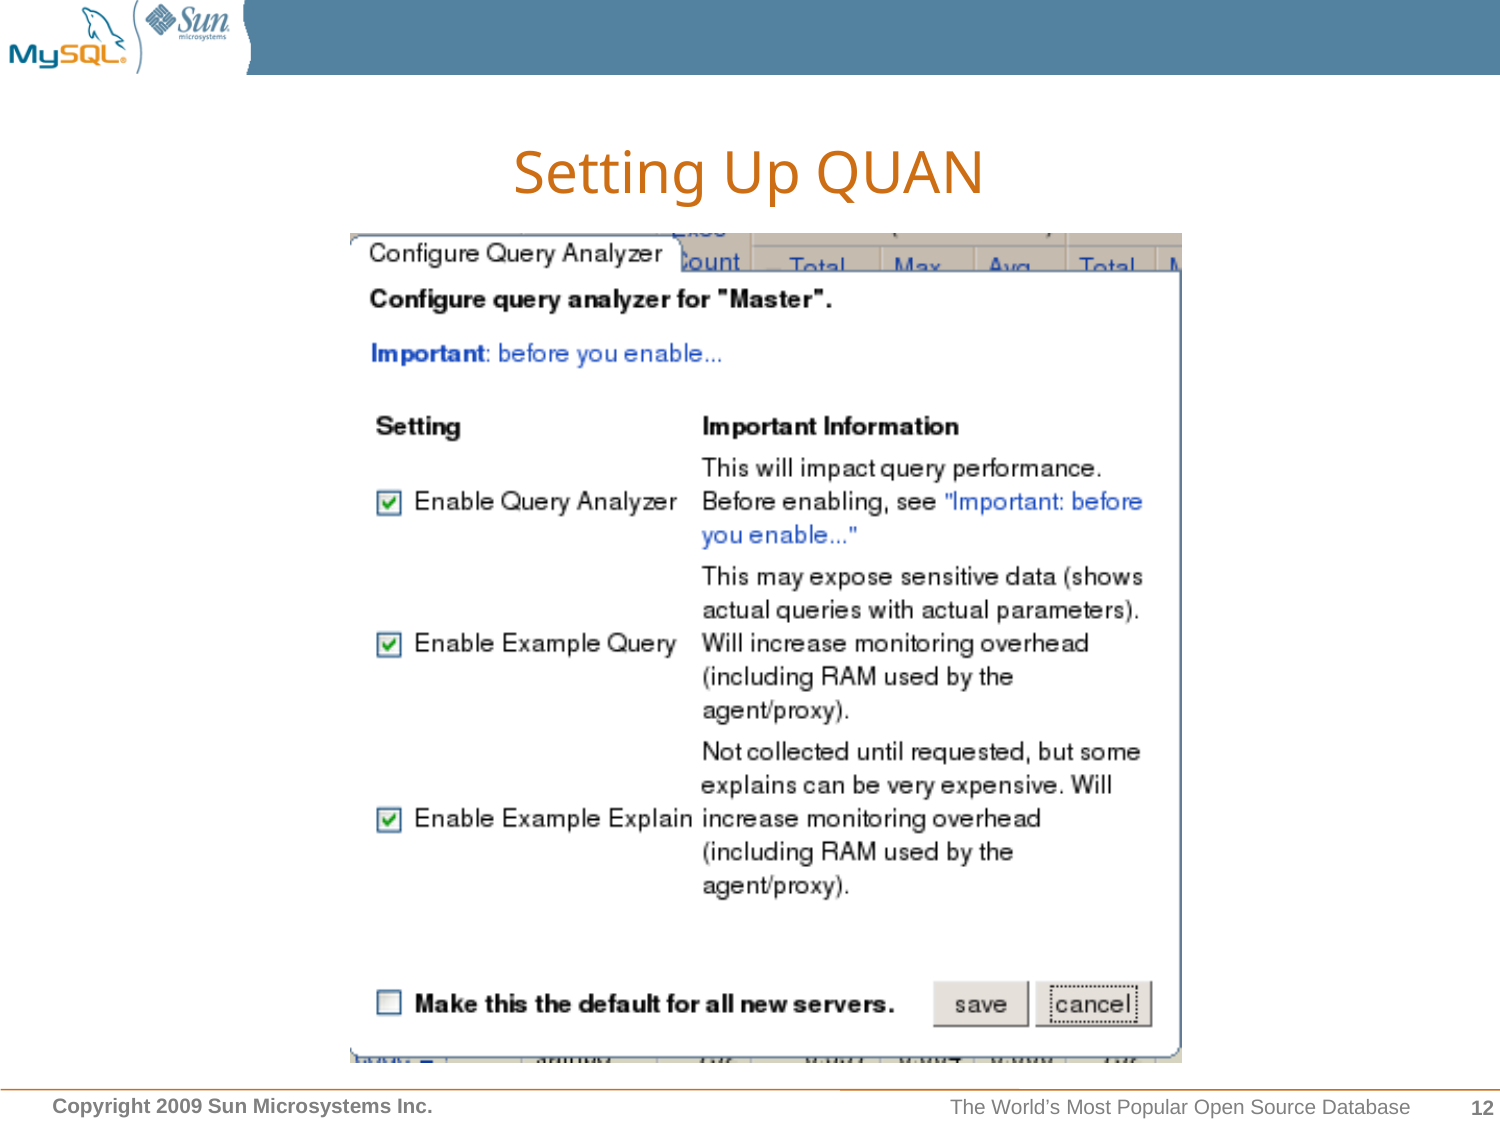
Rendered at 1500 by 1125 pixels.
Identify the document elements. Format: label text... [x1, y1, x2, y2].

title Setting Up QUAN [0, 87, 1500, 225]
picture [0, 0, 1500, 75]
picture [350, 233, 1182, 1063]
